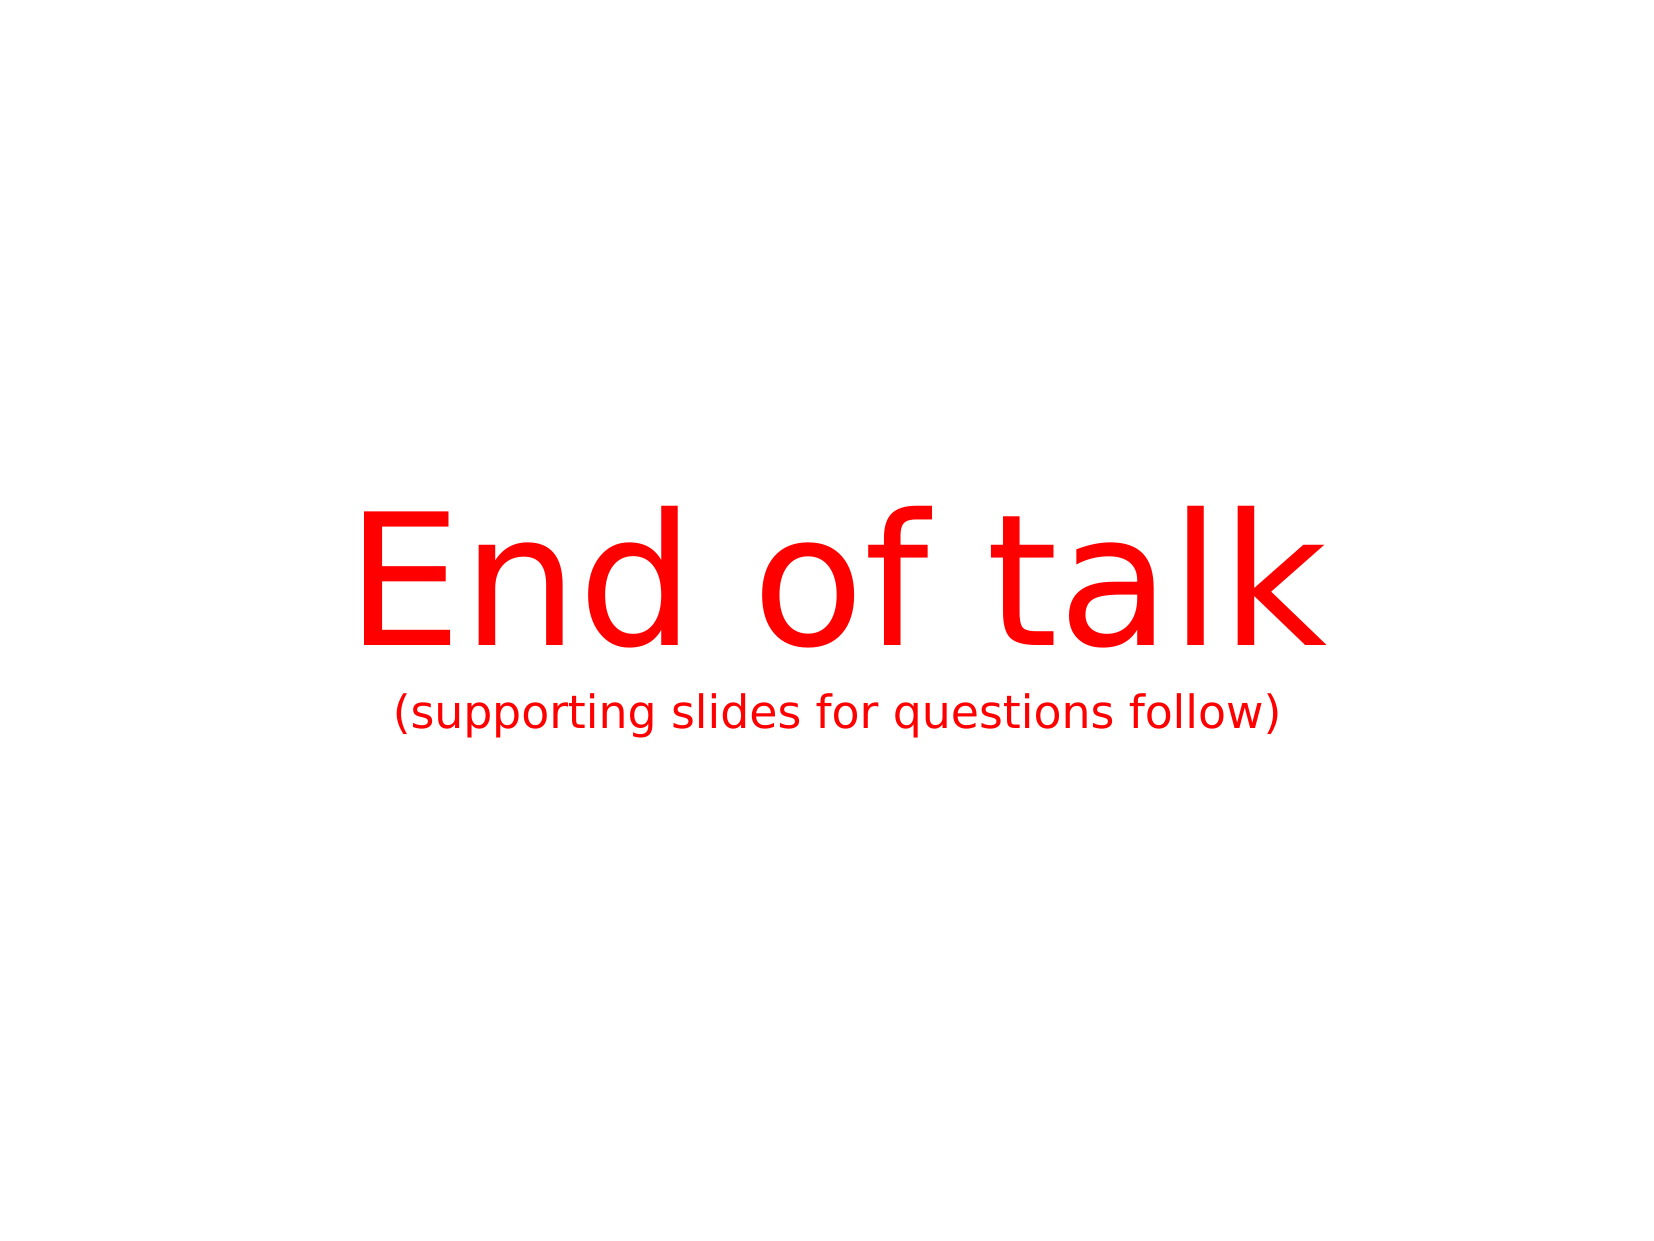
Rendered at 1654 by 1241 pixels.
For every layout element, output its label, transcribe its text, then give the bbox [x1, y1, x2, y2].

title End of talk (supporting slides for questions follow) [93, 476, 1582, 742]
